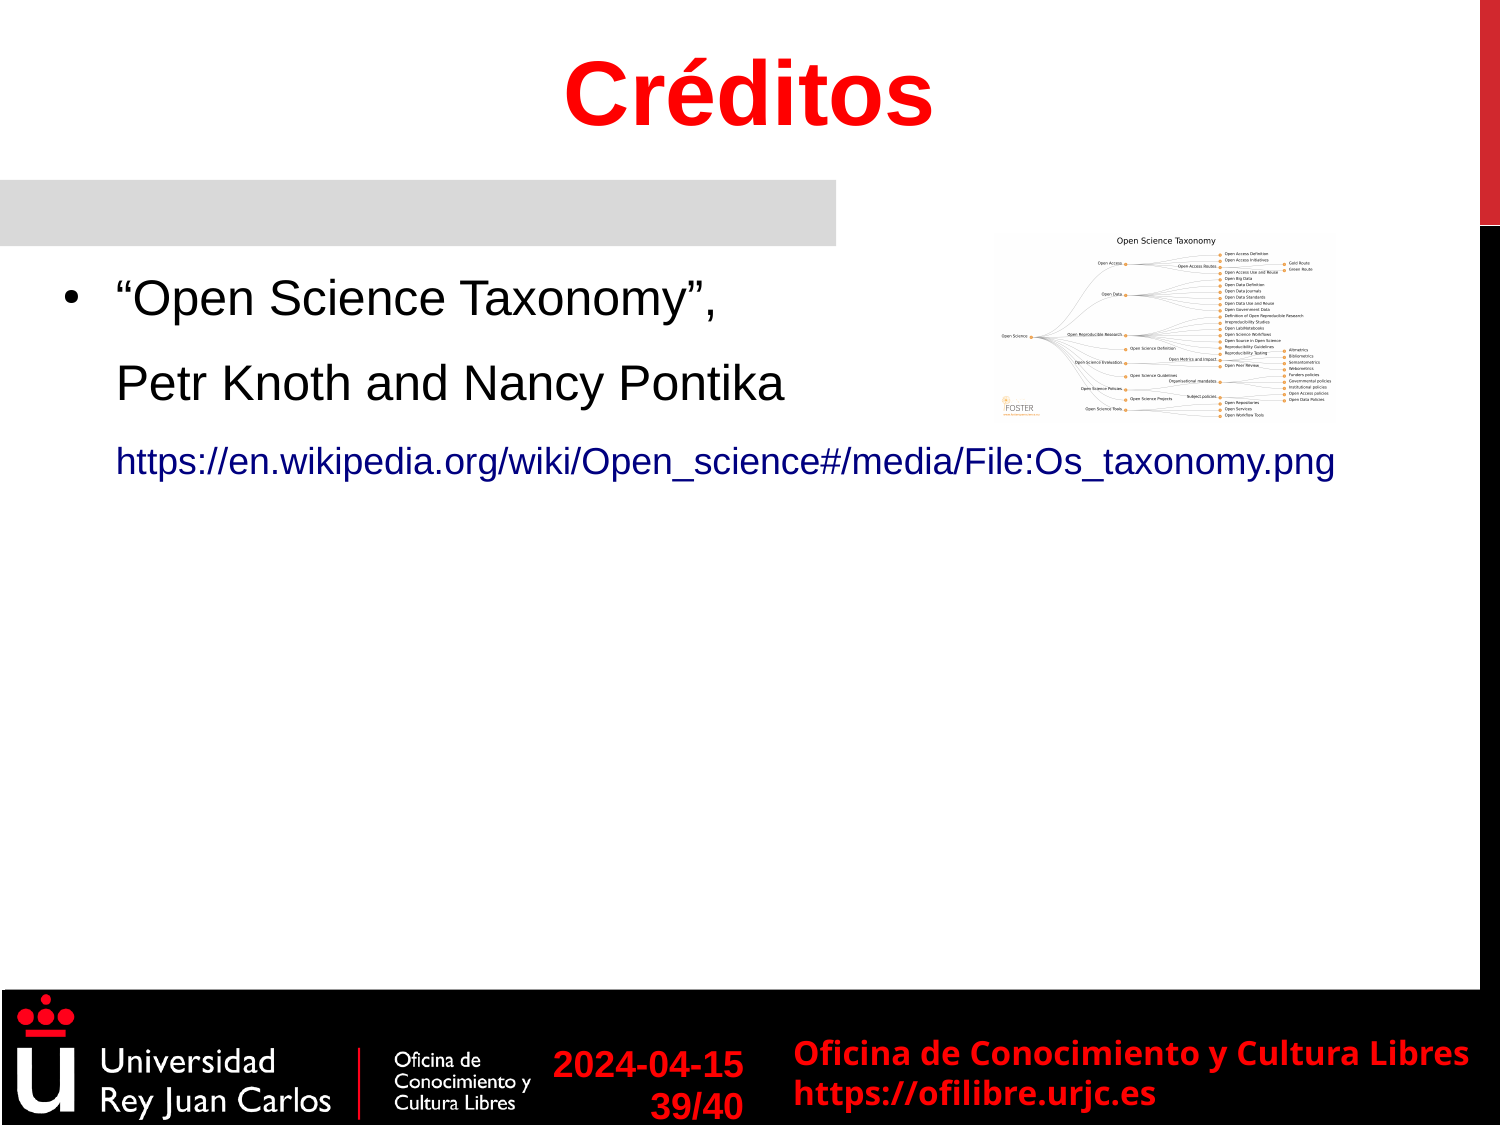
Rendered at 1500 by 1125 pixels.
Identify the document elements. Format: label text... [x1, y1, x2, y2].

picture [994, 233, 1336, 423]
title Créditos [75, 15, 1425, 172]
list “Open Science Taxonomy”, Petr Knoth and Nancy Pontika https://en.wikipedia.org/wiki/Open_science#/media/File:Os_taxonomy.png [45, 270, 1471, 960]
picture [17, 994, 531, 1120]
